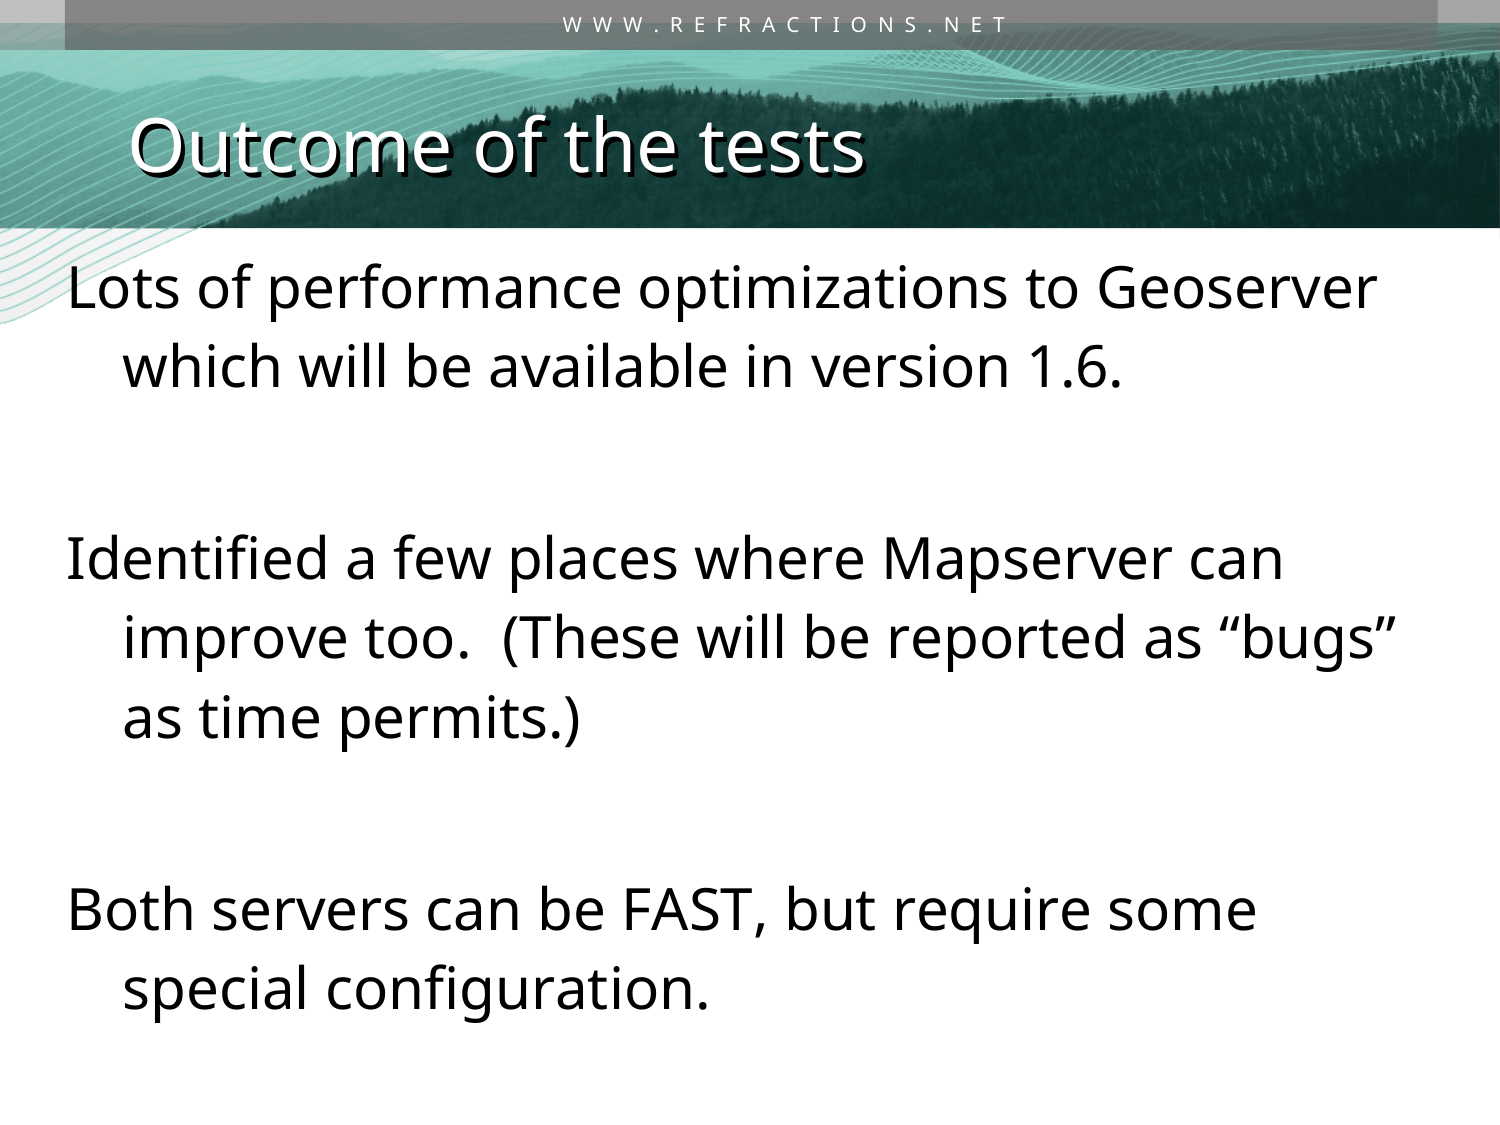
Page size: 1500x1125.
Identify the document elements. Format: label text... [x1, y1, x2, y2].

title Outcome of the tests [112, 62, 1388, 226]
list Lots of performance optimizations to Geoserver which will be available in version 1.6. Identified a few places where Mapserver can improve too. (These will be reported as “bugs” as time permits.) Both servers can be FAST, but require some special configuration. [51, 238, 1439, 1095]
picture [0, 50, 1500, 325]
